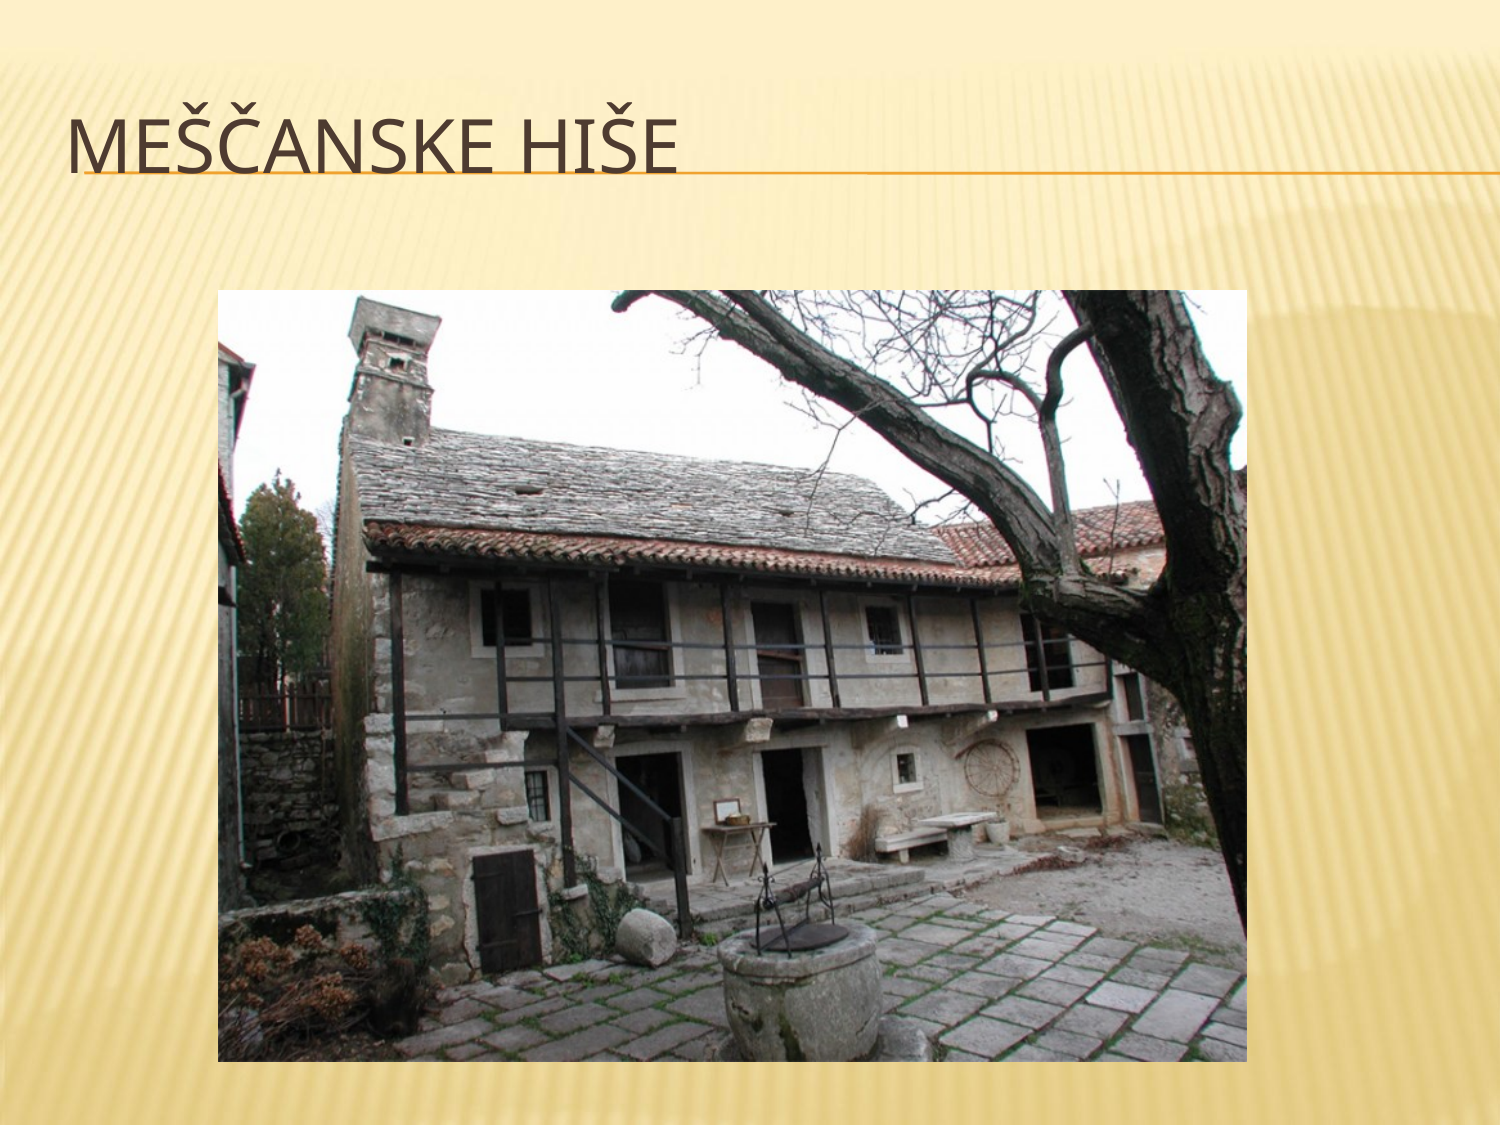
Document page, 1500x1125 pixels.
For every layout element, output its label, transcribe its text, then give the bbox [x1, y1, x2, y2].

title MEŠČANSKE HIŠE [50, 75, 1475, 213]
picture [0, 0, 1500, 1125]
